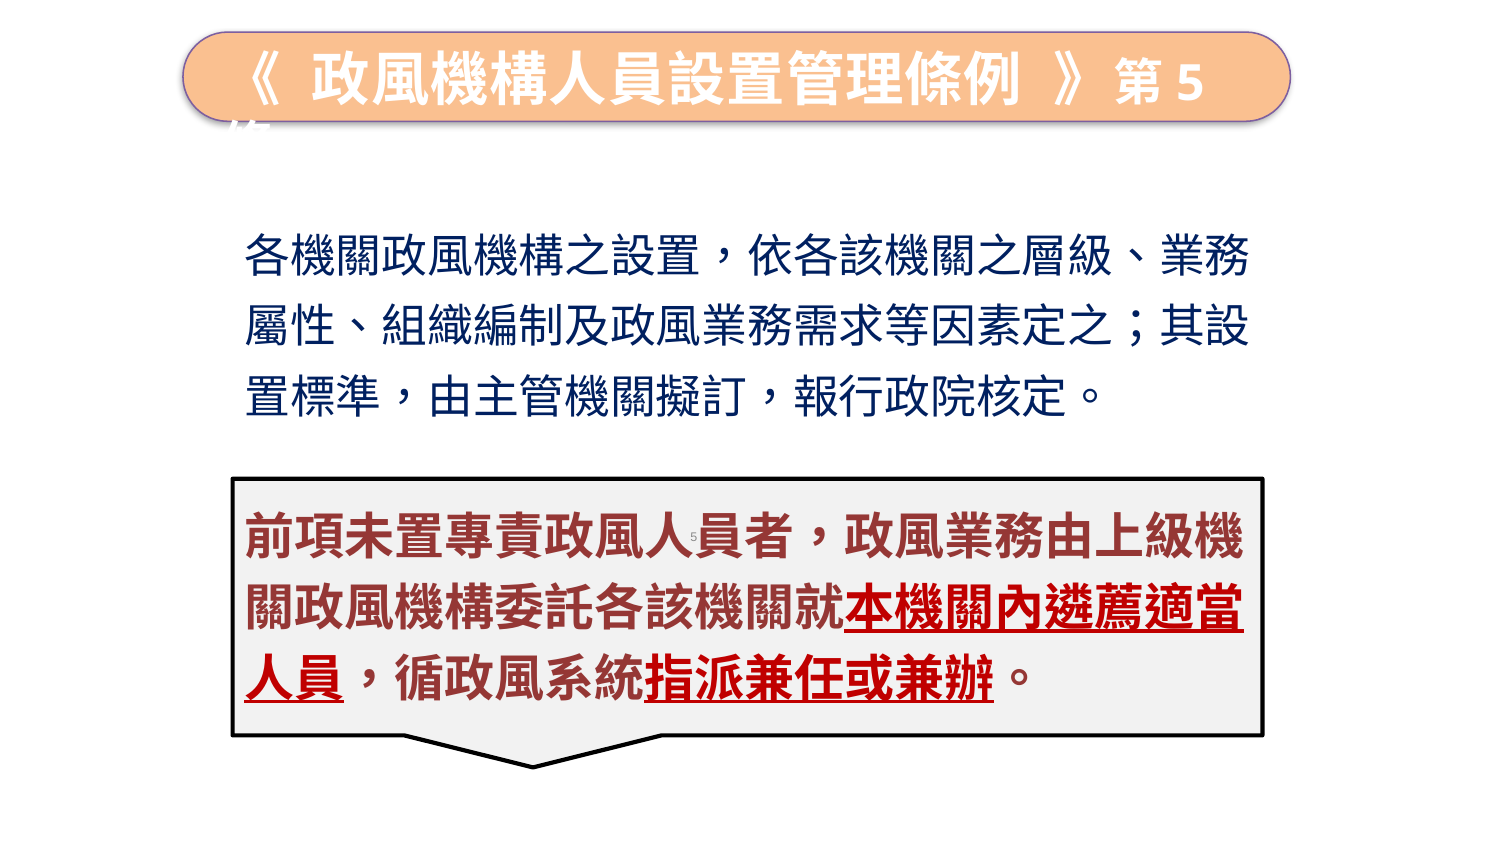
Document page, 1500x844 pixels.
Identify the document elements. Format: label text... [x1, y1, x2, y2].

text_box 《 政風機構人員設置管理條例 》第5條 [207, 35, 1266, 180]
text_box [182, 37, 207, 117]
text_box 各機關政風機構之設置，依各該機關之層級、業務屬性、組織編制及政風業務需求等因素定之；其設置標準，由主管機關擬訂，報行政院核定。 前項未置專責政風人員者，政風業務由上級機關政風機構委託各該機關就本機關內遴薦適當人員，循政風系統指派兼任或兼辦。 [229, 202, 1298, 714]
text_box [232, 714, 1263, 768]
text_box [1266, 36, 1291, 117]
